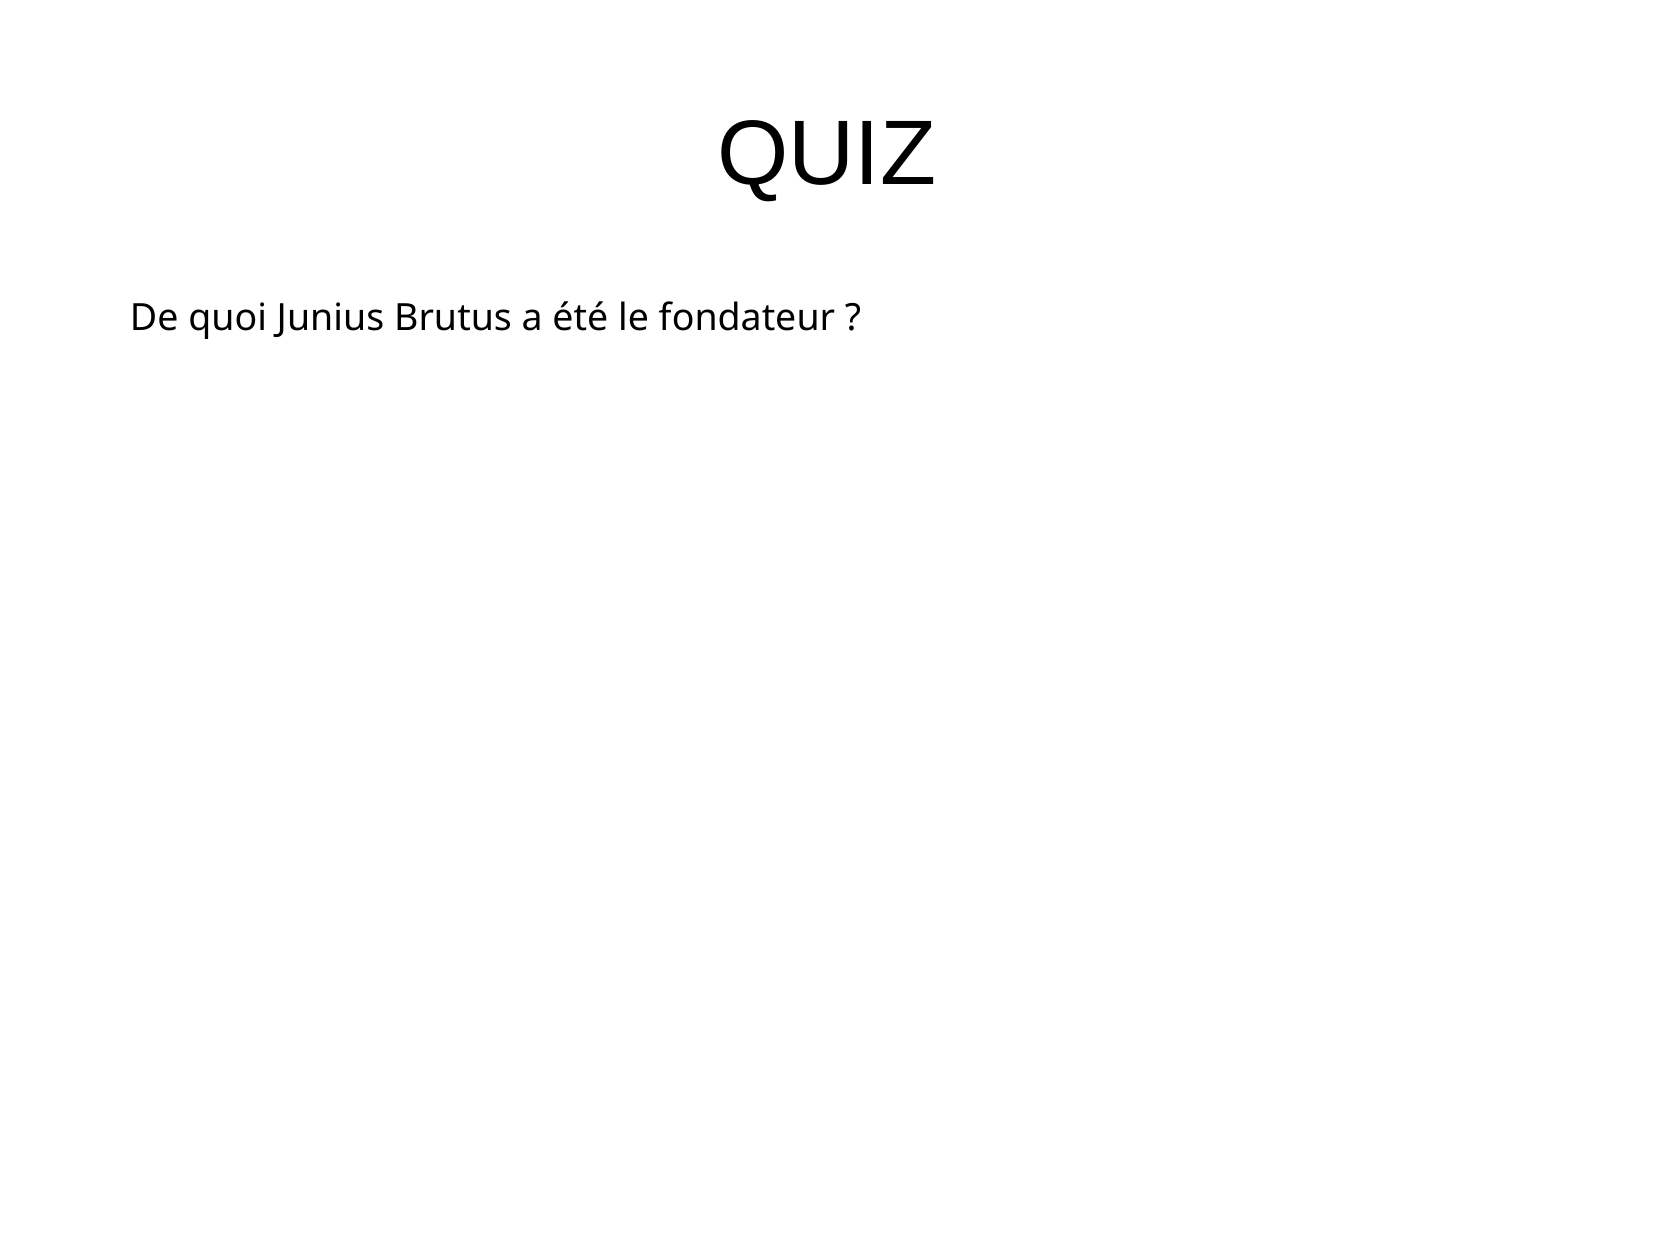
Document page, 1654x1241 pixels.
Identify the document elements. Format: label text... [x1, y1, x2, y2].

list De quoi Junius Brutus a été le fondateur ? [59, 290, 1548, 1010]
title QUIZ [82, 49, 1571, 257]
